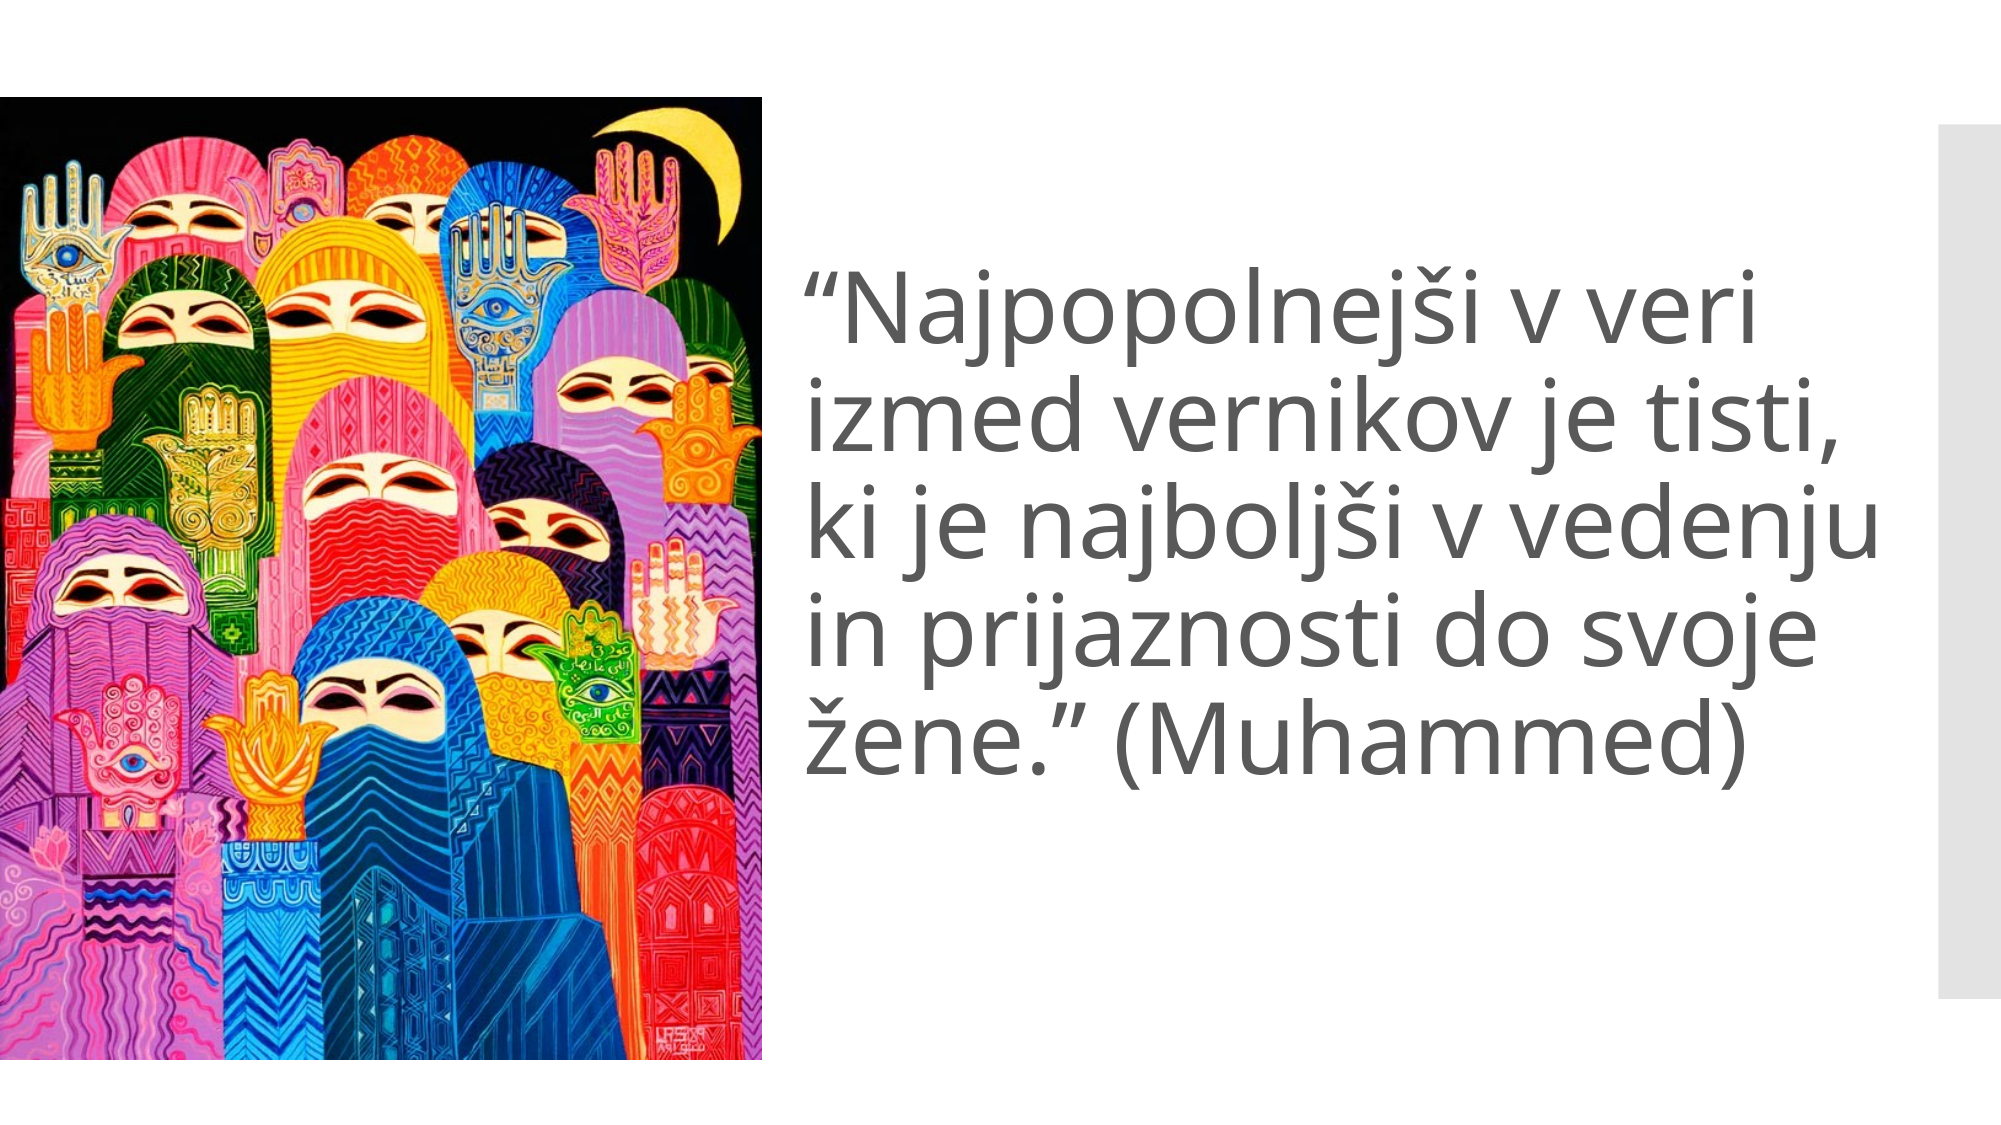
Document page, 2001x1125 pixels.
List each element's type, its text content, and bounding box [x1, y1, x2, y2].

picture [243, 1044, 251, 1049]
list “Najpopolnejši v veri izmed vernikov je tisti, ki je najboljši v vedenju in prijaznosti do svoje žene.” (Muhammed) [788, 141, 1921, 982]
picture [0, 97, 762, 1060]
picture [290, 1049, 299, 1060]
